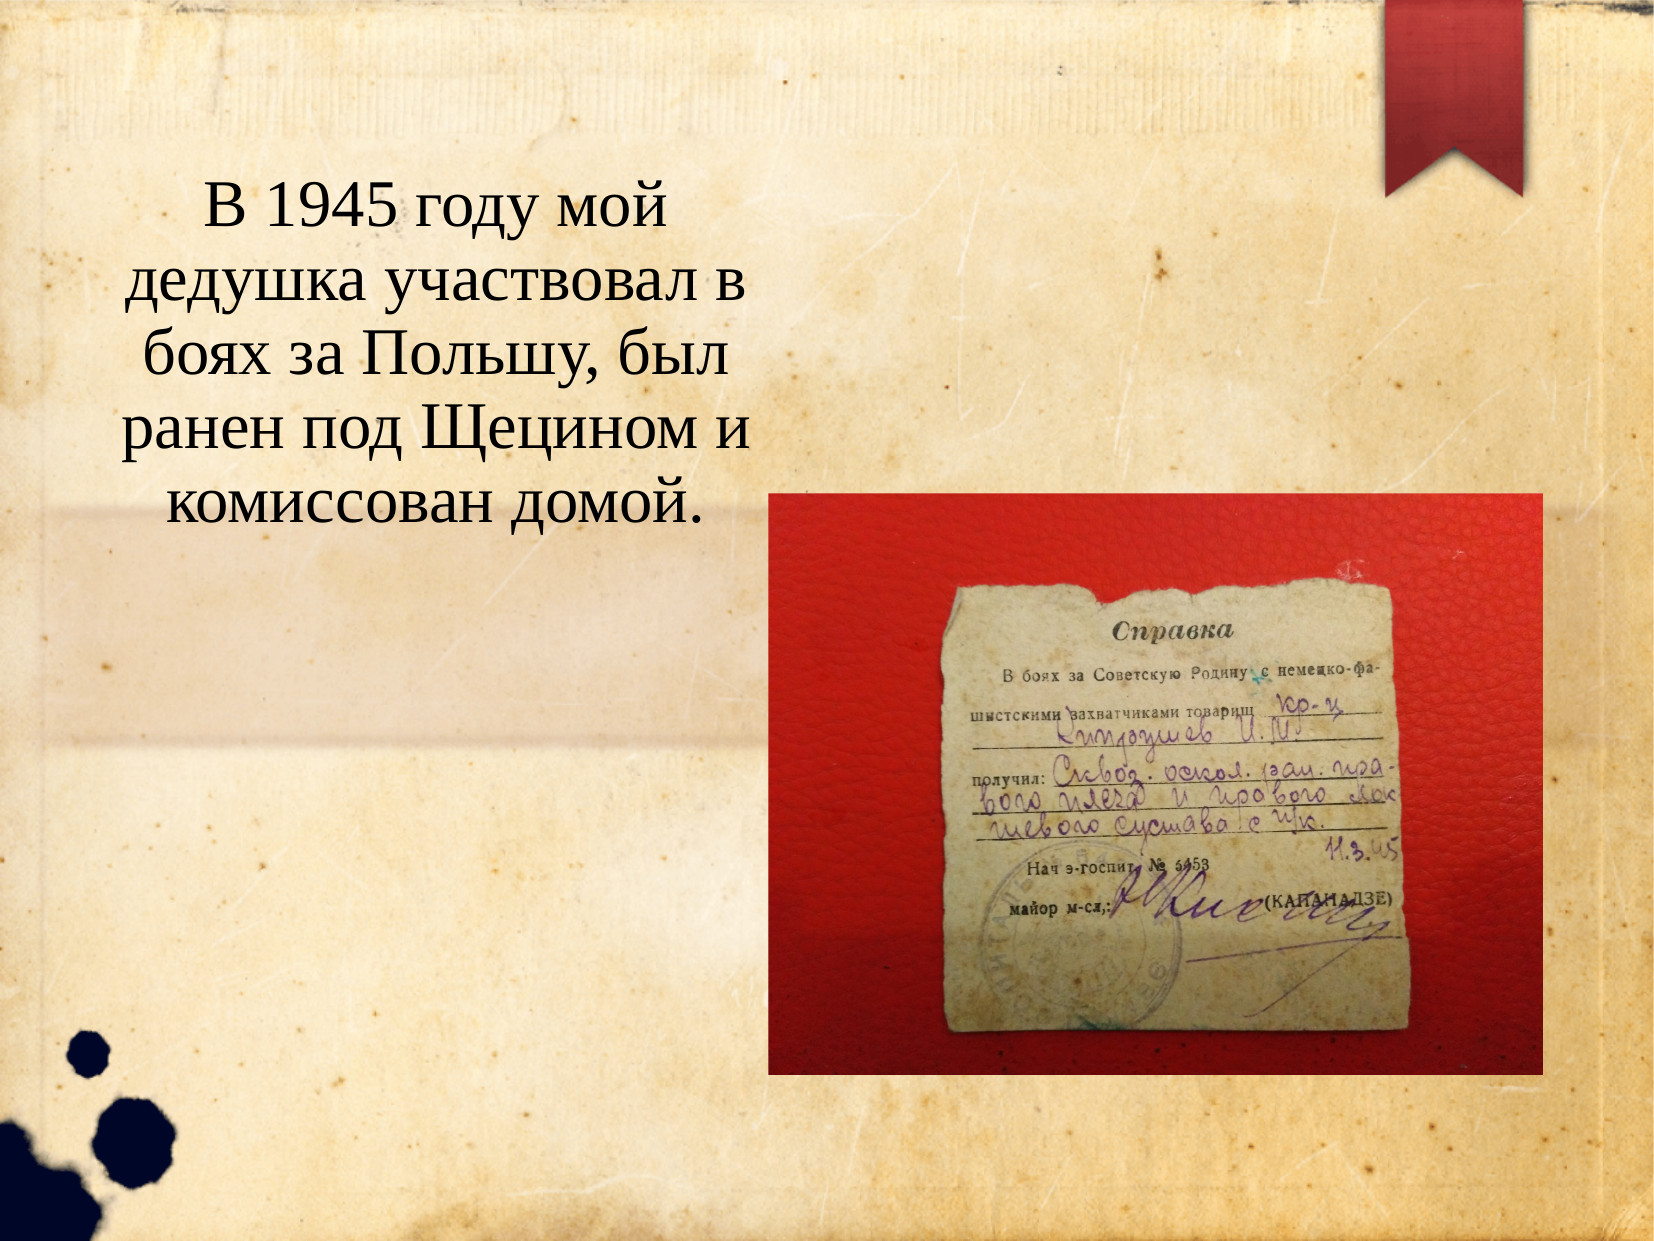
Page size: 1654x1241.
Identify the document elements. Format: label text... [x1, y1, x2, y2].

picture [768, 493, 1543, 1075]
list В 1945 году мой дедушка участвовал в боях за Польшу, был ранен под Щецином и комиссован домой. [81, 166, 792, 733]
